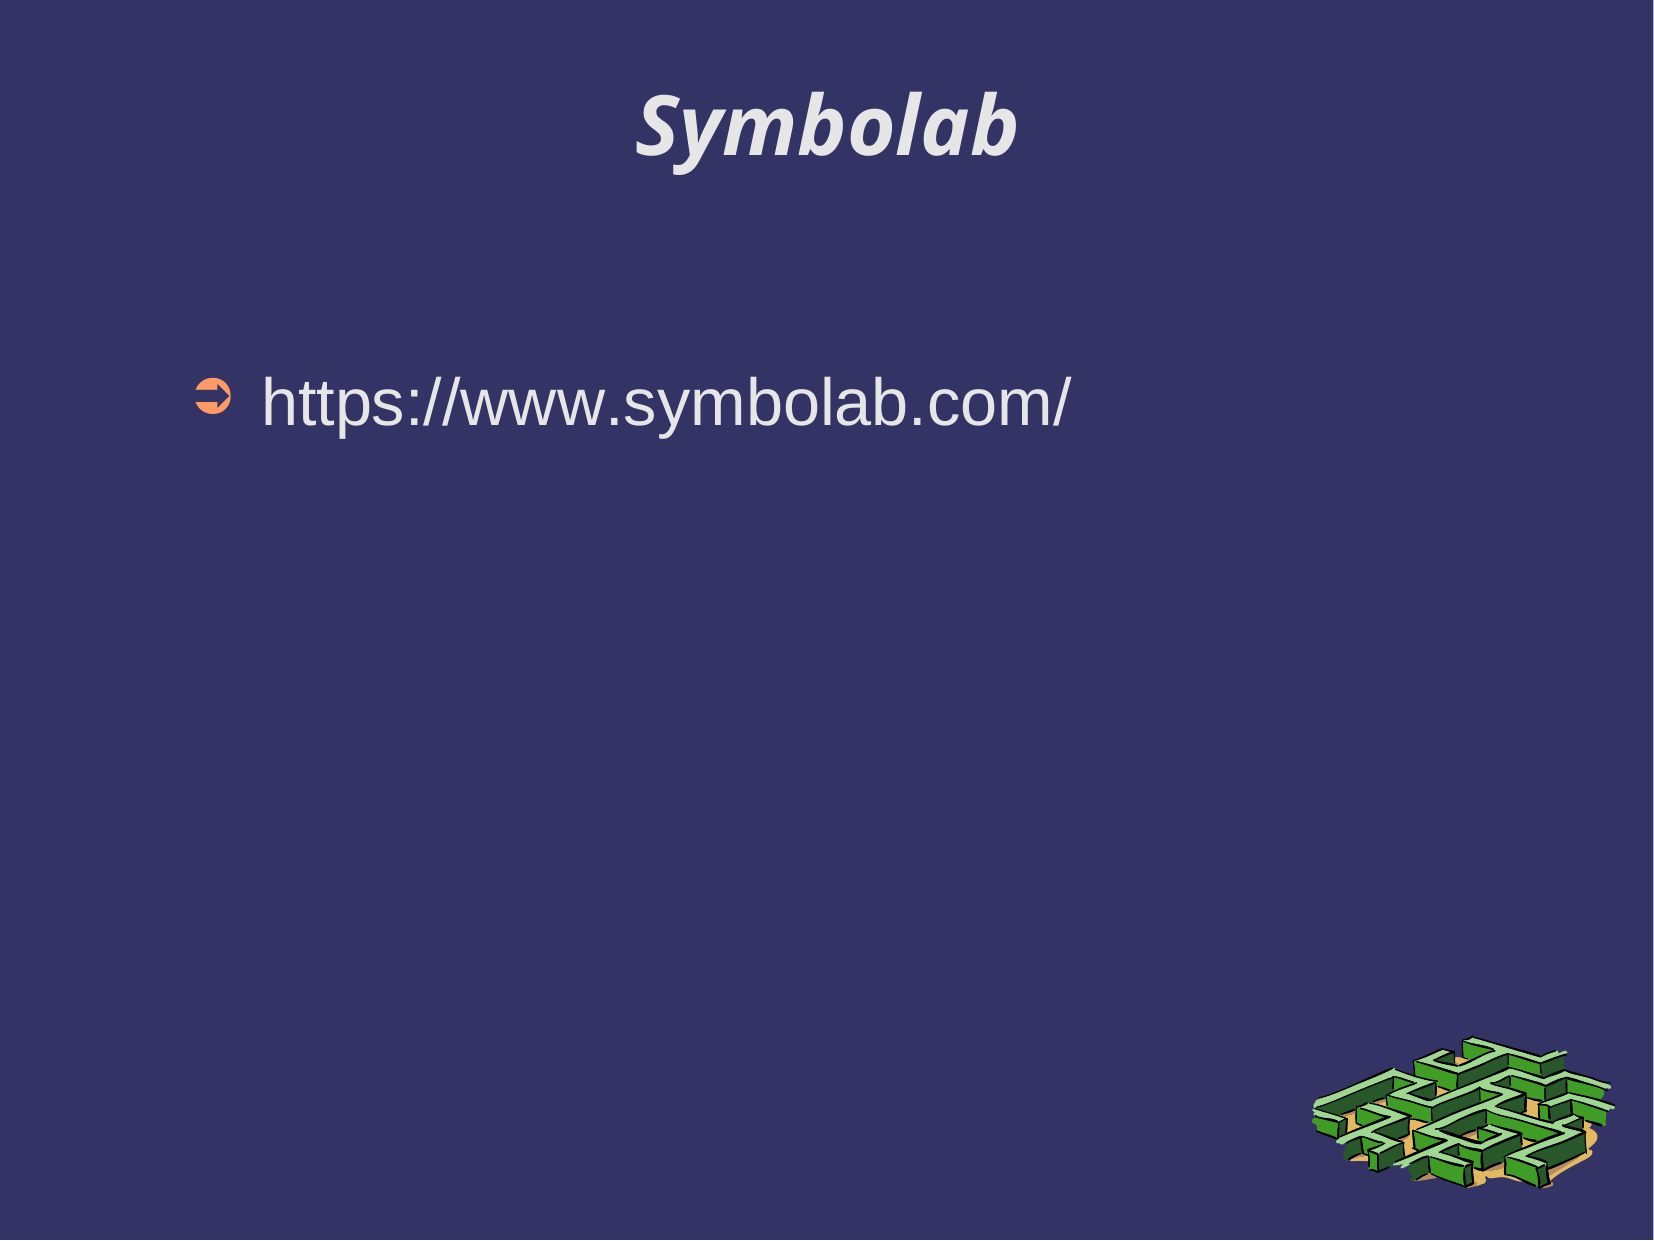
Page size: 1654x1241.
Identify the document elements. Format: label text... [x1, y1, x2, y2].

list https://www.symbolab.com/ [178, 364, 1570, 1147]
title Symbolab [121, 19, 1534, 227]
